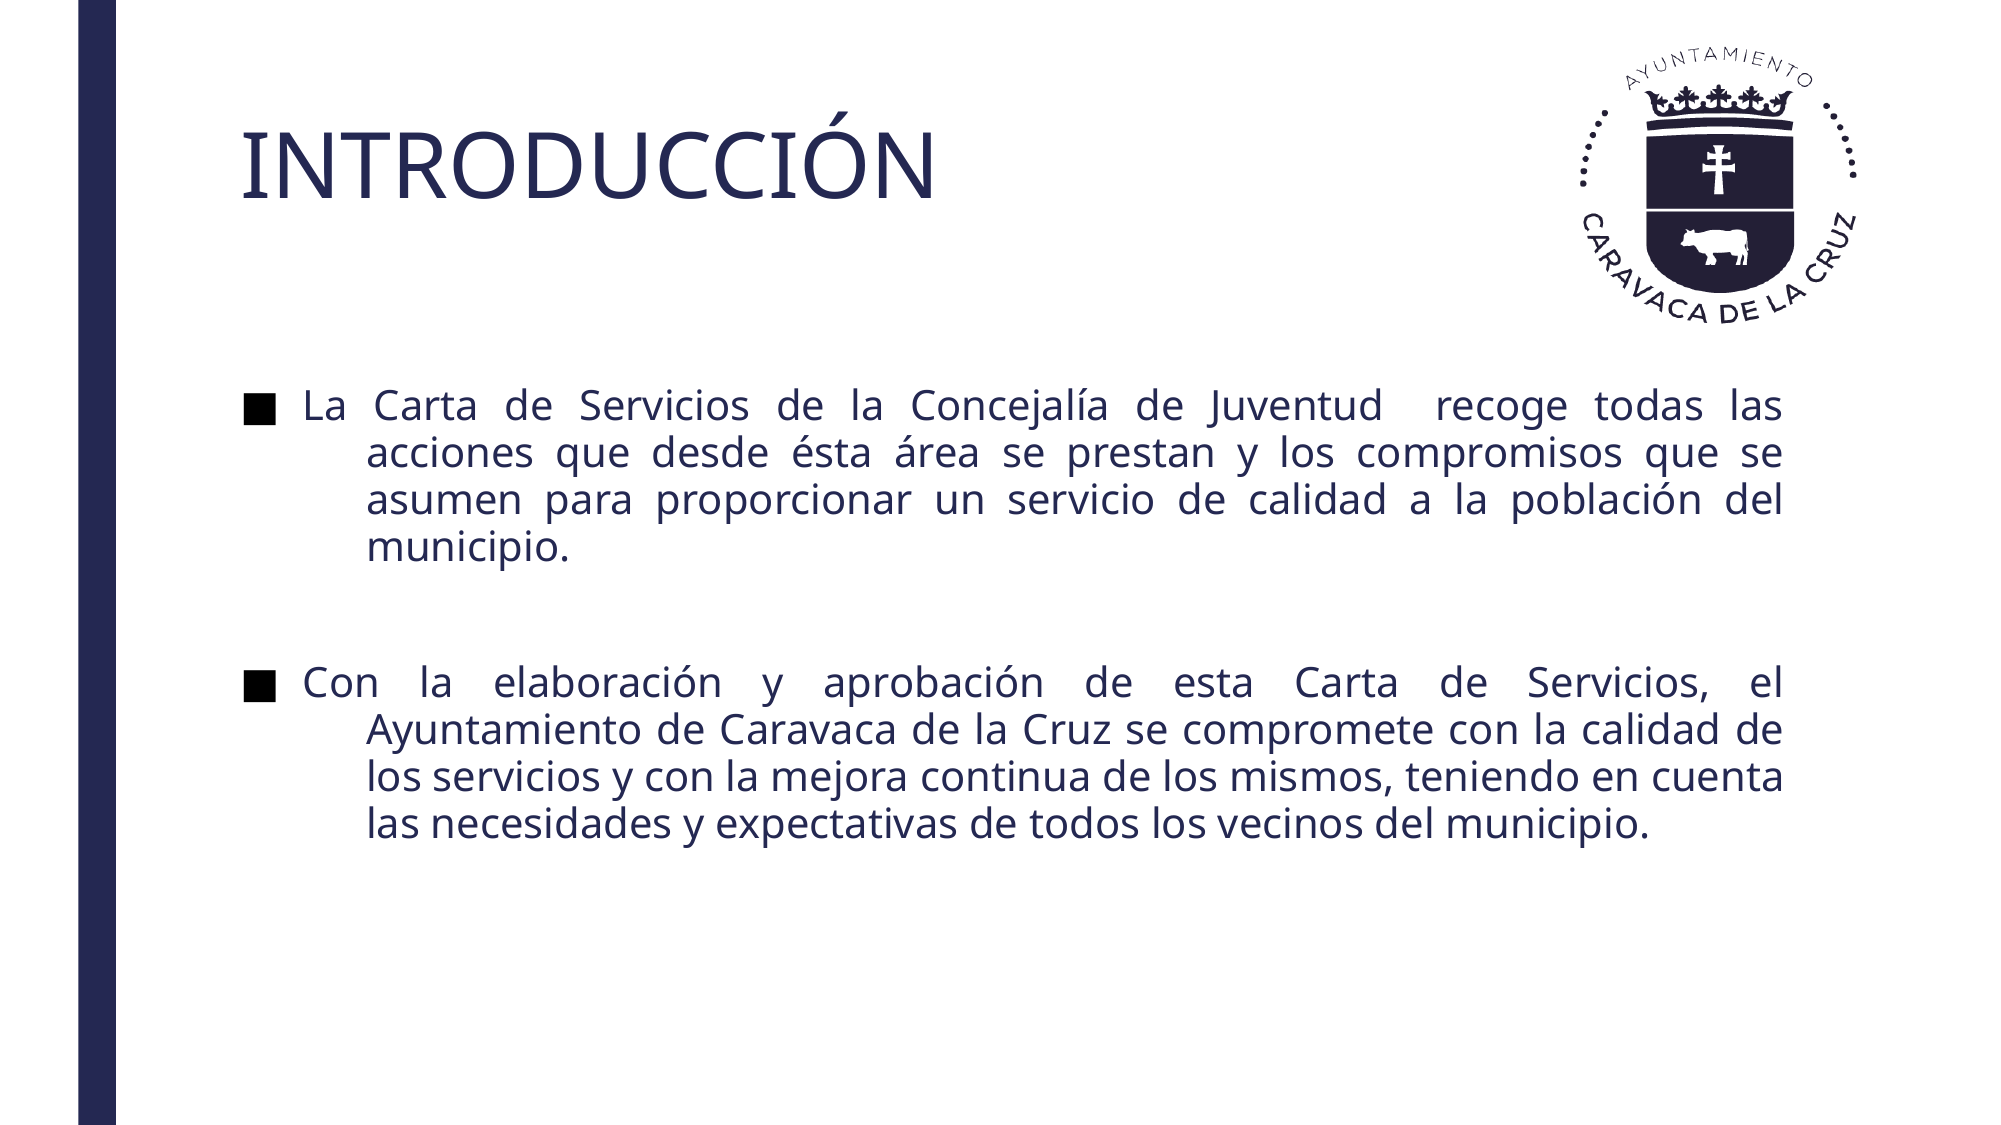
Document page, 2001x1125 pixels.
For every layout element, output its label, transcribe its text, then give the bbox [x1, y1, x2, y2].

list La Carta de Servicios de la Concejalía de Juventud recoge todas las acciones que desde ésta área se prestan y los compromisos que se asumen para proporcionar un servicio de calidad a la población del municipio. Con la elaboración y aprobación de esta Carta de Servicios, el Ayuntamiento de Caravaca de la Cruz se compromete con la calidad de los servicios y con la mejora continua de los mismos, teniendo en cuenta las necesidades y expectativas de todos los vecinos del municipio. [225, 375, 1801, 963]
title INTRODUCCIÓN [225, 112, 1801, 357]
picture [1573, 44, 1864, 331]
